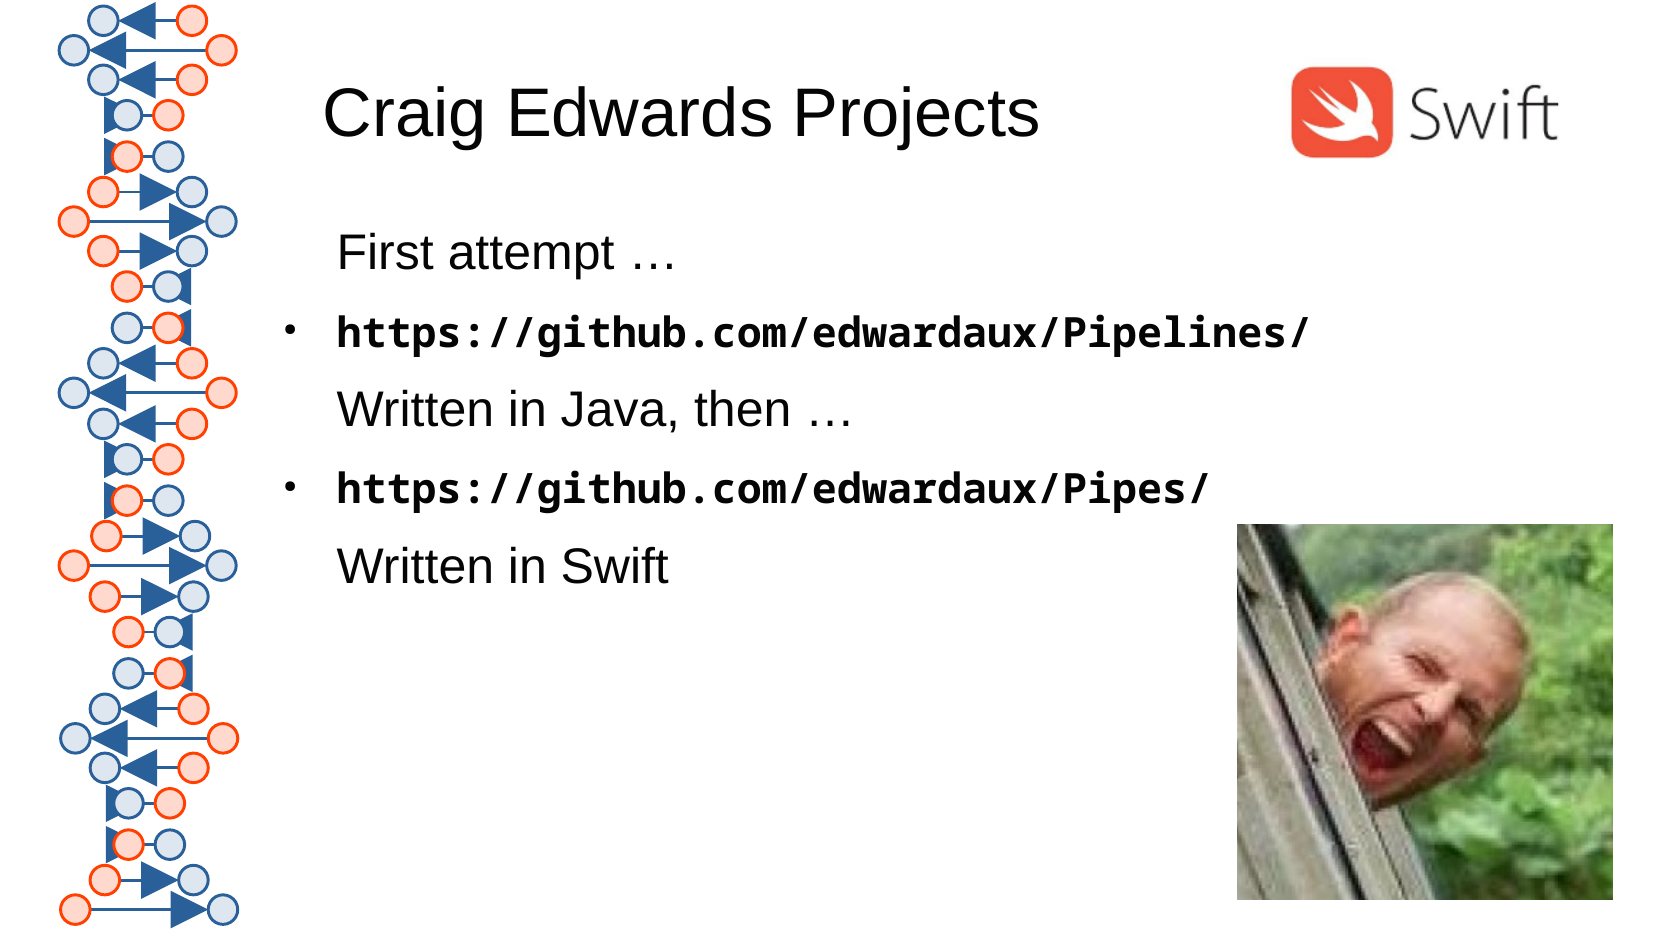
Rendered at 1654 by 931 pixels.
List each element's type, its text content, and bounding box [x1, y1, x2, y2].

title Craig Edwards Projects [265, 35, 1595, 189]
picture [1274, 37, 1576, 188]
picture [1237, 524, 1613, 901]
list First attempt … https://github.com/edwardaux/Pipelines/ Written in Java, then … https://github.com/edwardaux/Pipes/ Written in Swift [265, 224, 1595, 764]
